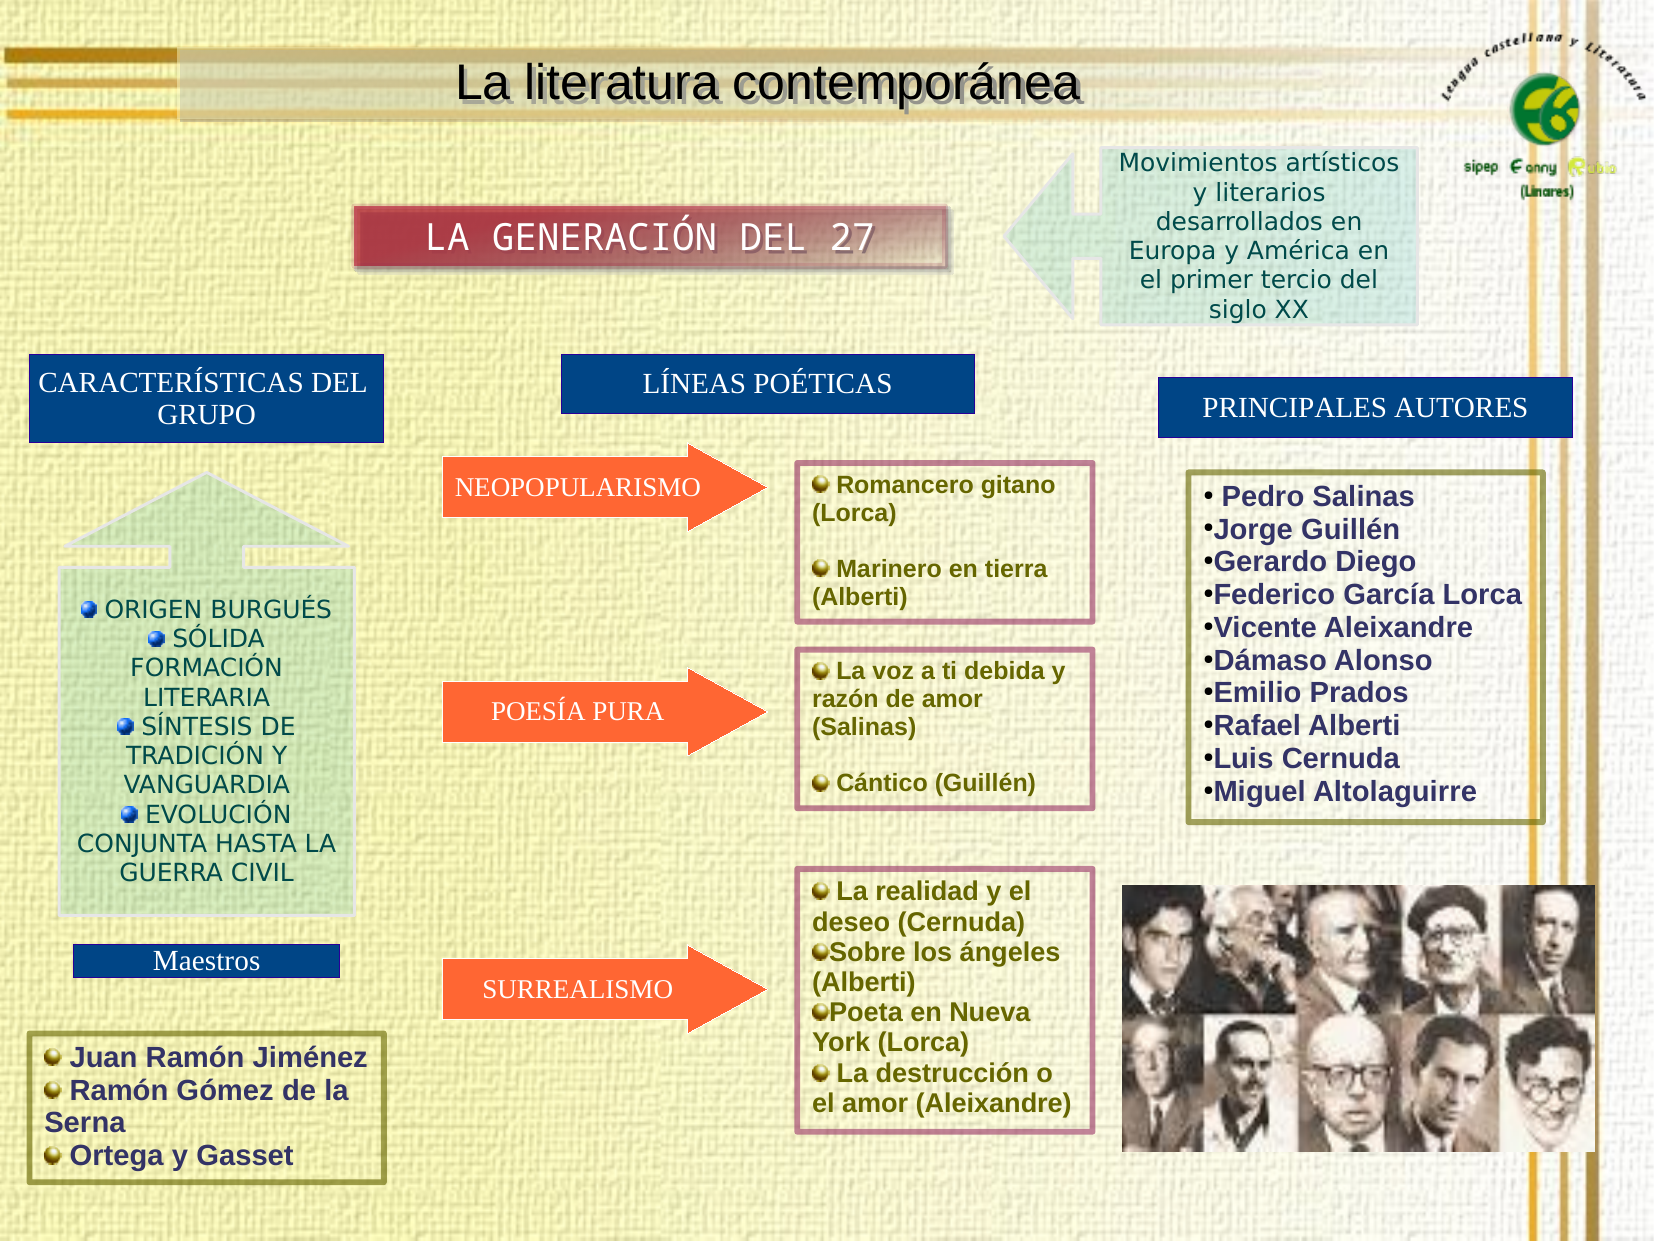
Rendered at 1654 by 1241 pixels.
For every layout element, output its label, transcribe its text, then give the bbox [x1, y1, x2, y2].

text_box ORIGEN BURGUÉS SÓLIDA FORMACIÓN LITERARIA SÍNTESIS DE TRADICIÓN Y VANGUARDIA EVOLUCIÓN CONJUNTA HASTA LA GUERRA CIVIL [59, 472, 355, 916]
text_box POESÍA PURA [442, 667, 768, 756]
text_box Juan Ramón Jiménez Ramón Gómez de la Serna Ortega y Gasset [29, 1033, 384, 1183]
text_box NEOPOPULARISMO [442, 442, 768, 532]
text_box CARACTERÍSTICAS DEL GRUPO [29, 354, 384, 443]
text_box PRINCIPALES AUTORES [1158, 377, 1573, 438]
text_box La realidad y el deseo (Cernuda) Sobre los ángeles (Alberti) Poeta en Nueva York (Lorca) La destrucción o el amor (Aleixandre) [797, 868, 1093, 1132]
text_box Movimientos artísticos y literarios desarrollados en Europa y América en el primer tercio del siglo XX [1003, 147, 1418, 325]
text_box La voz a ti debida y razón de amor (Salinas) Cántico (Guillén) [797, 649, 1093, 809]
text_box LÍNEAS POÉTICAS [561, 354, 975, 414]
text_box Pedro Salinas Jorge Guillén Gerardo Diego Federico García Lorca Vicente Aleixandre Dámaso Alonso Emilio Prados Rafael Alberti Luis Cernuda Miguel Altolaguirre [1188, 472, 1543, 823]
text_box SURREALISMO [442, 944, 768, 1034]
text_box Maestros [73, 944, 340, 978]
text_box Romancero gitano (Lorca) Marinero en tierra (Alberti) [797, 462, 1093, 622]
text_box La literatura contemporánea [177, 47, 1359, 119]
picture [0, 0, 1654, 1241]
